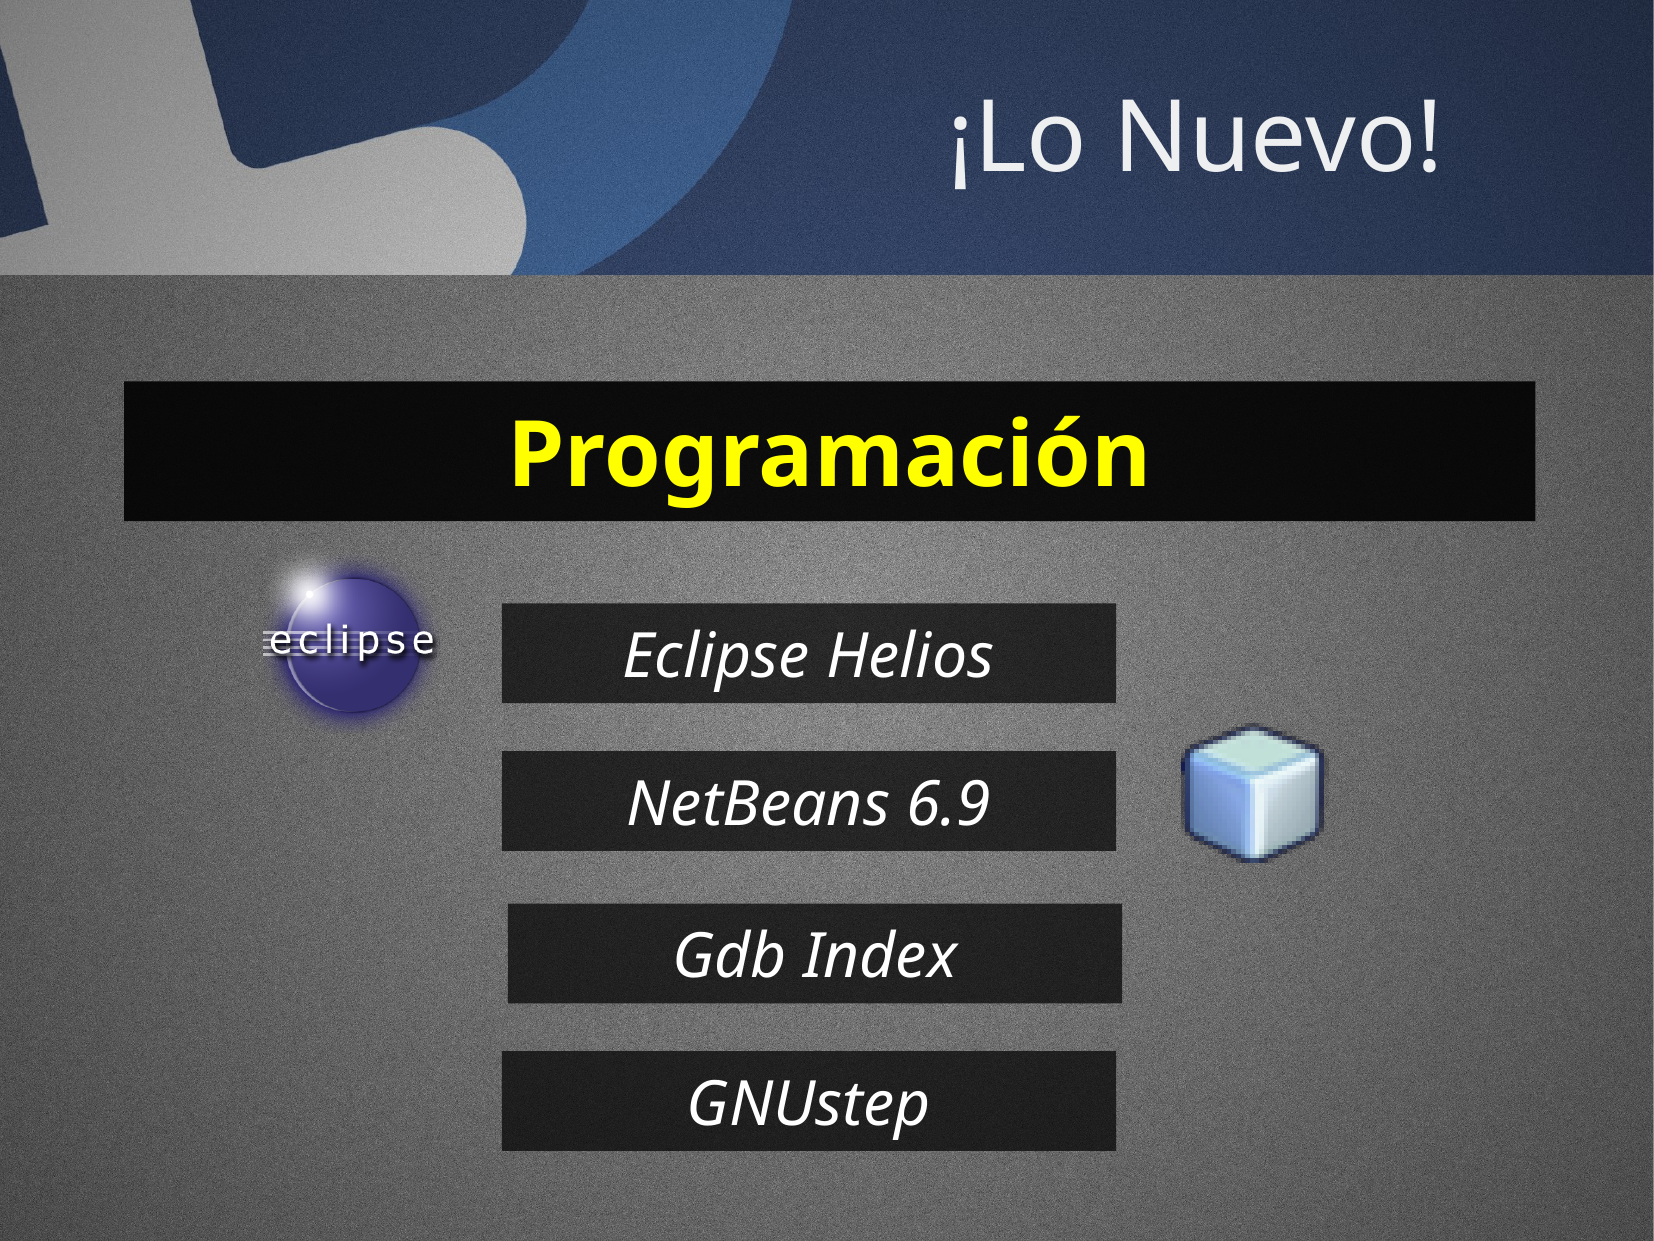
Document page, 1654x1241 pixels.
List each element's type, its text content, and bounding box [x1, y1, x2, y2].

text_box NetBeans 6.9 [501, 751, 1117, 836]
text_box Eclipse Helios [501, 603, 1117, 688]
text_box Gdb Index [507, 903, 1123, 989]
text_box GNUstep [501, 1051, 1117, 1136]
text_box Programación [124, 381, 1536, 508]
picture [0, 0, 1654, 1241]
title ¡Lo Nuevo! [738, 29, 1654, 237]
